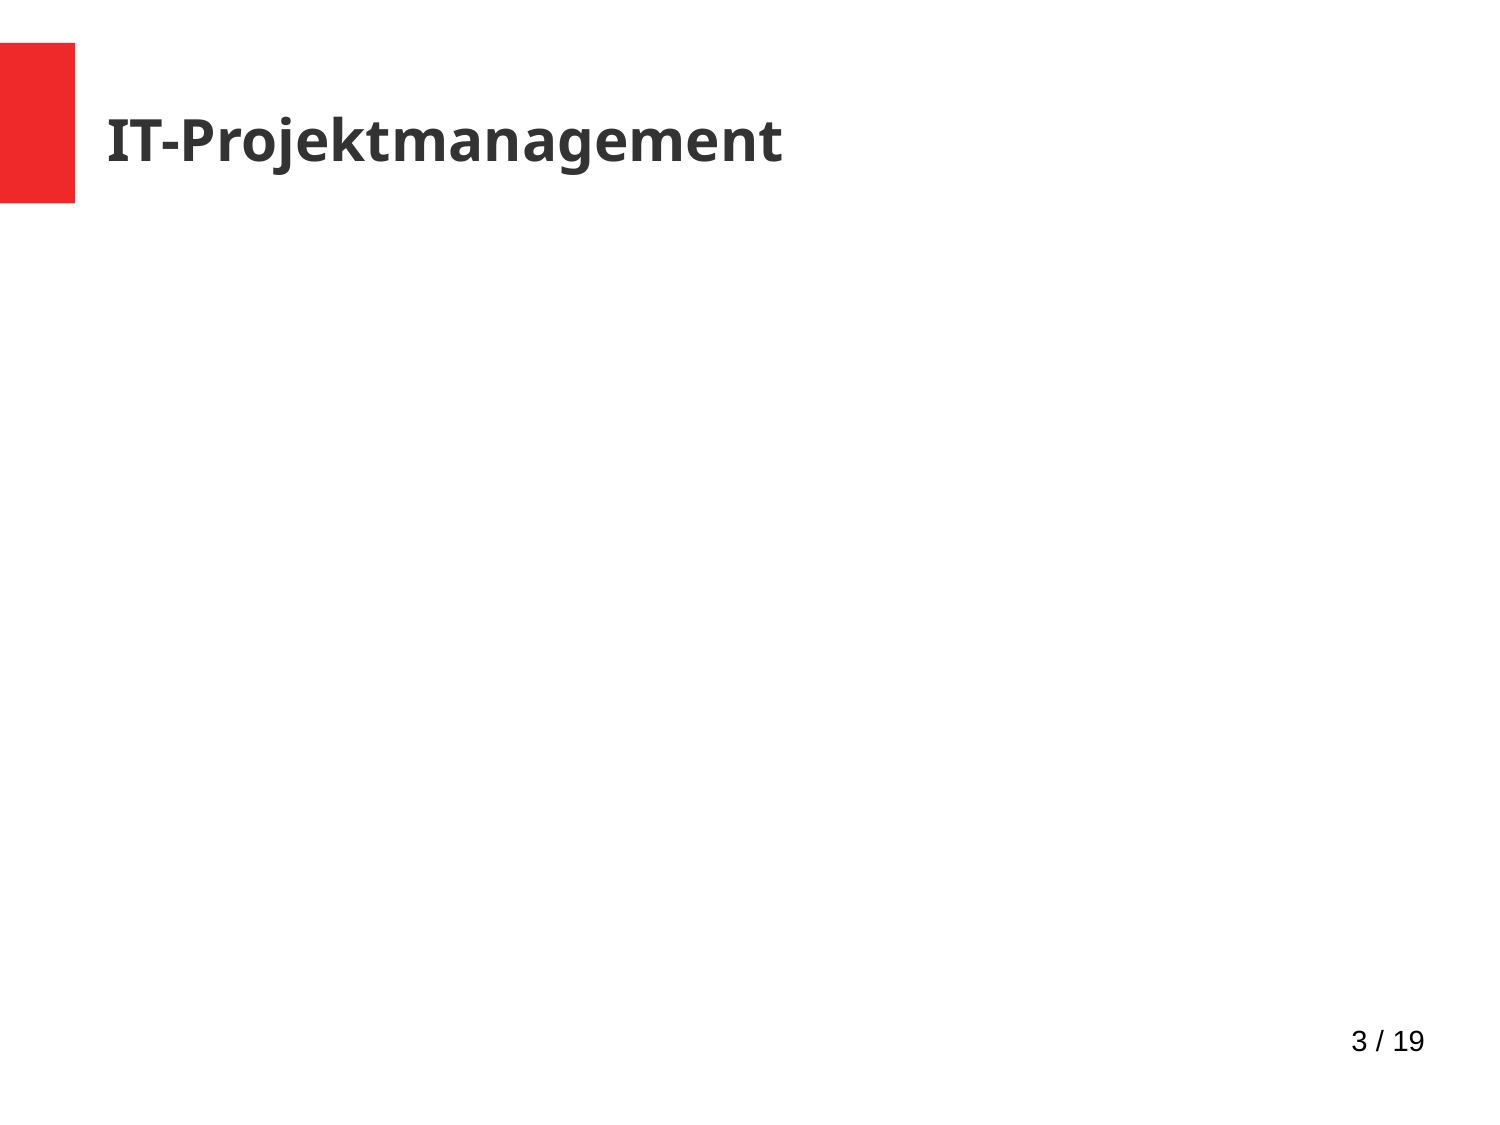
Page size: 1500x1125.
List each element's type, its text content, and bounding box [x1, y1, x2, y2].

title IT-Projektmanagement [107, 44, 1425, 233]
